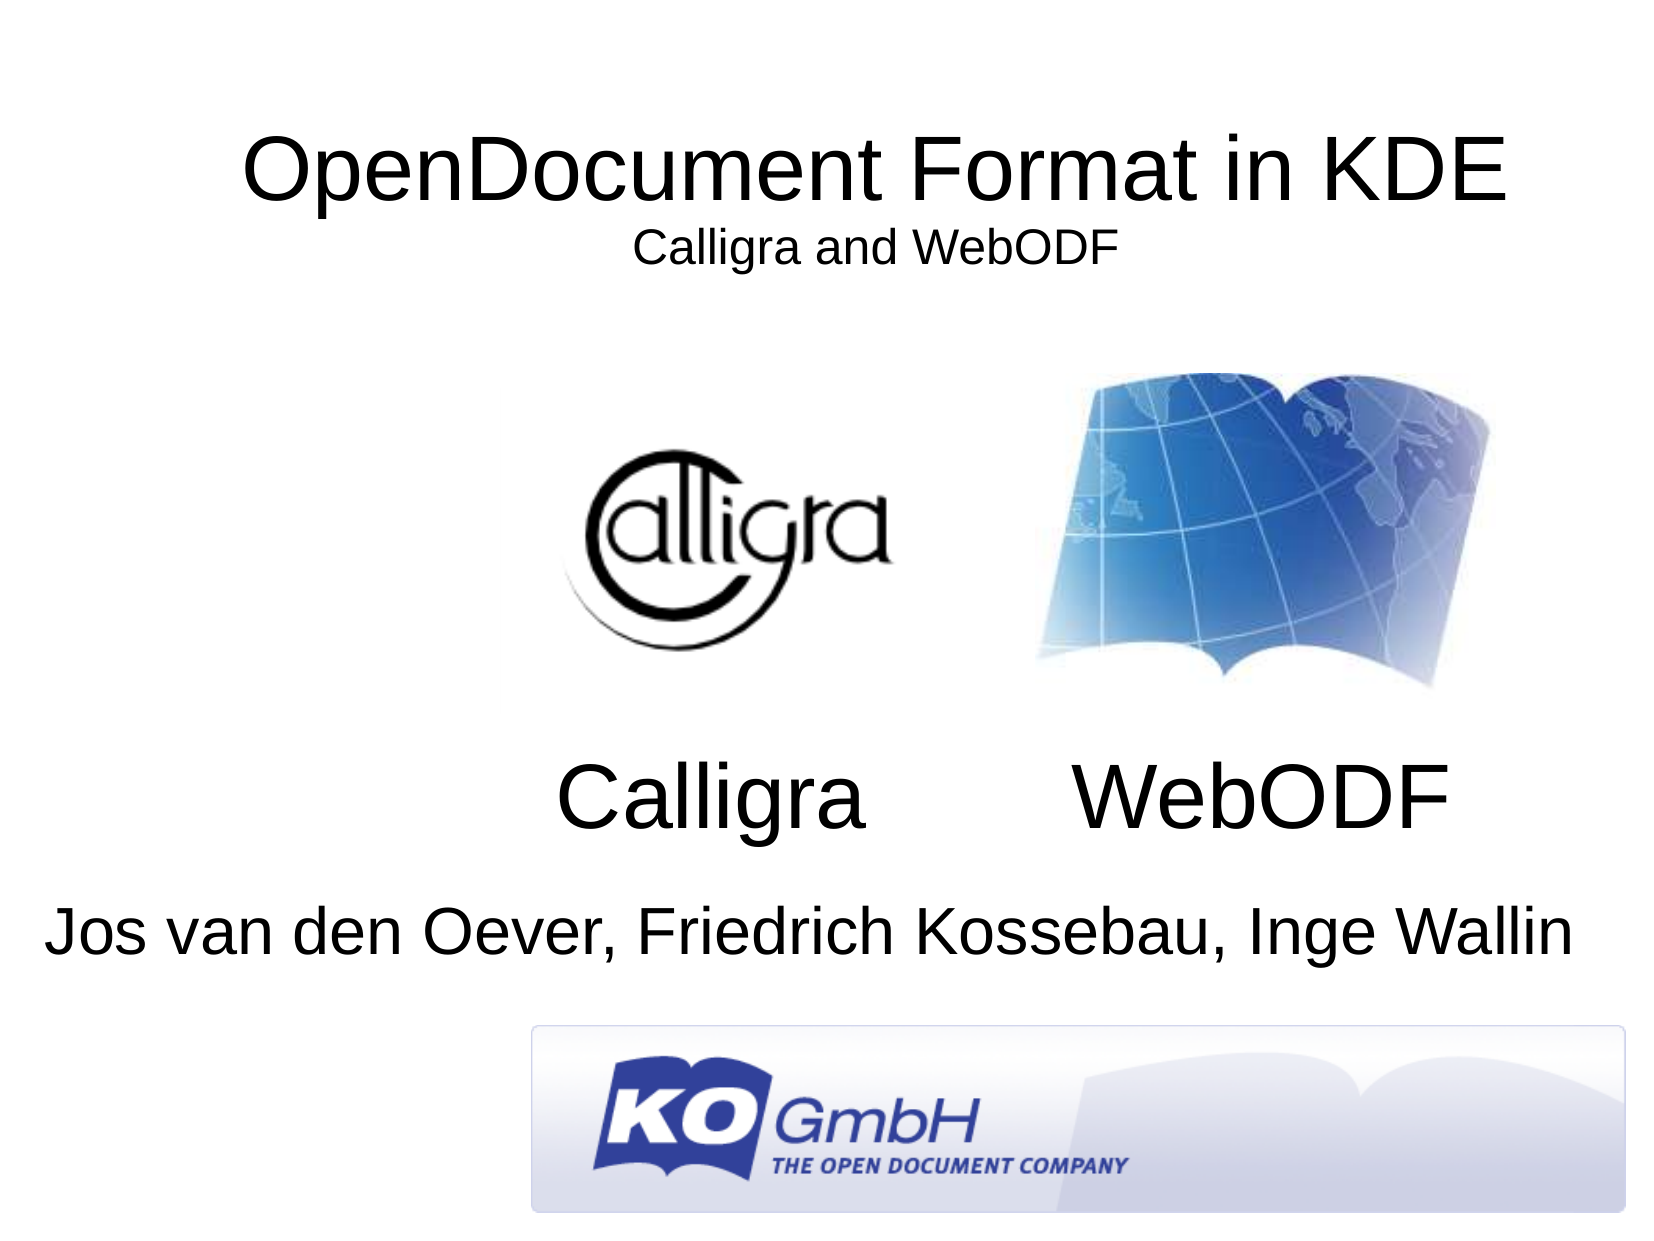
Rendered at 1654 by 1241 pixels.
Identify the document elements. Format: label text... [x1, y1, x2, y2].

picture [1035, 373, 1496, 692]
picture [531, 1025, 1626, 1213]
picture [499, 388, 958, 714]
text_box WebODF [1059, 692, 1609, 827]
text_box OpenDocument Format in KDE Calligra and WebODF [131, 92, 1621, 301]
text_box Calligra [364, 692, 1059, 901]
text_box Jos van den Oever, Friedrich Kossebau, Inge Wallin [0, 827, 1621, 1036]
